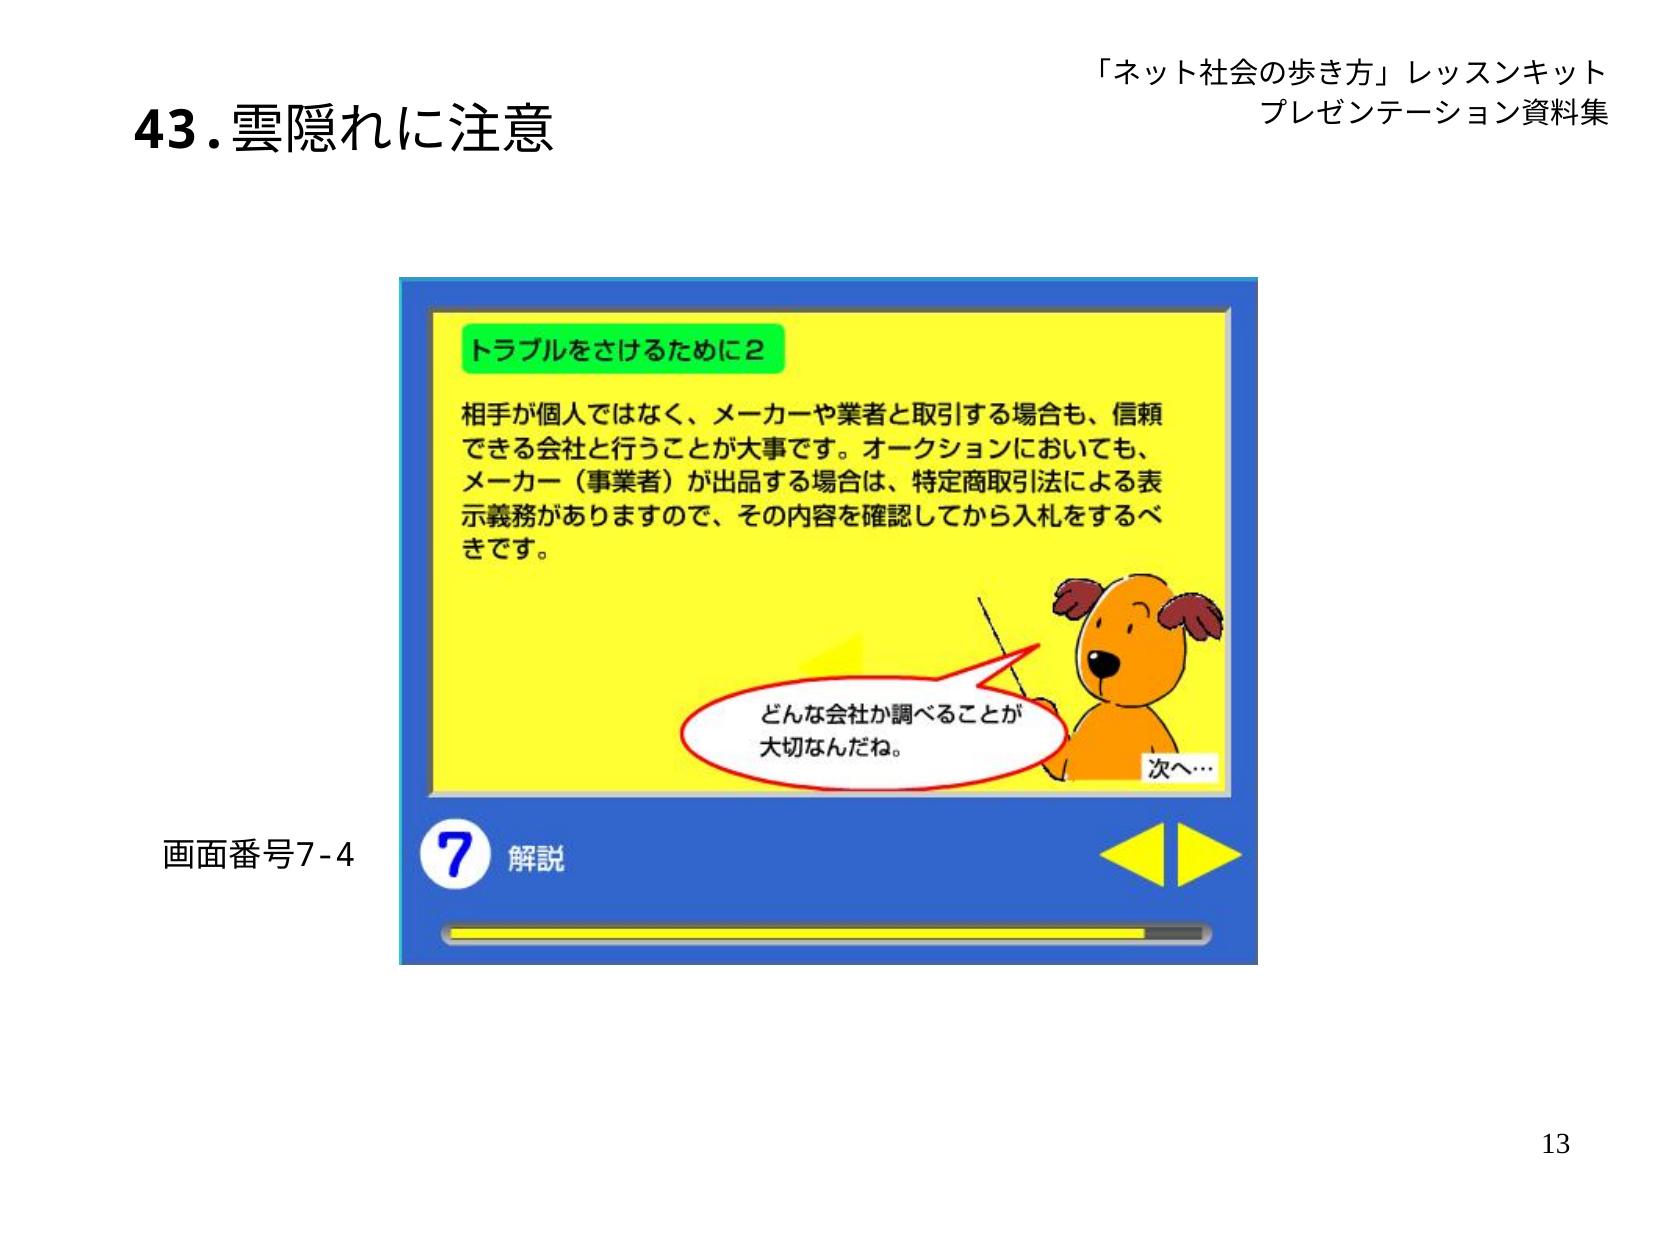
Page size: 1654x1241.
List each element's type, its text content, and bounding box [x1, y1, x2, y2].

text_box 「ネット社会の歩き方」レッスンキット プレゼンテーション資料集 [1062, 44, 1625, 139]
text_box 43.雲隠れに注意 [118, 88, 1241, 169]
text_box 画面番号7-4 [147, 826, 384, 882]
picture [399, 277, 1258, 965]
